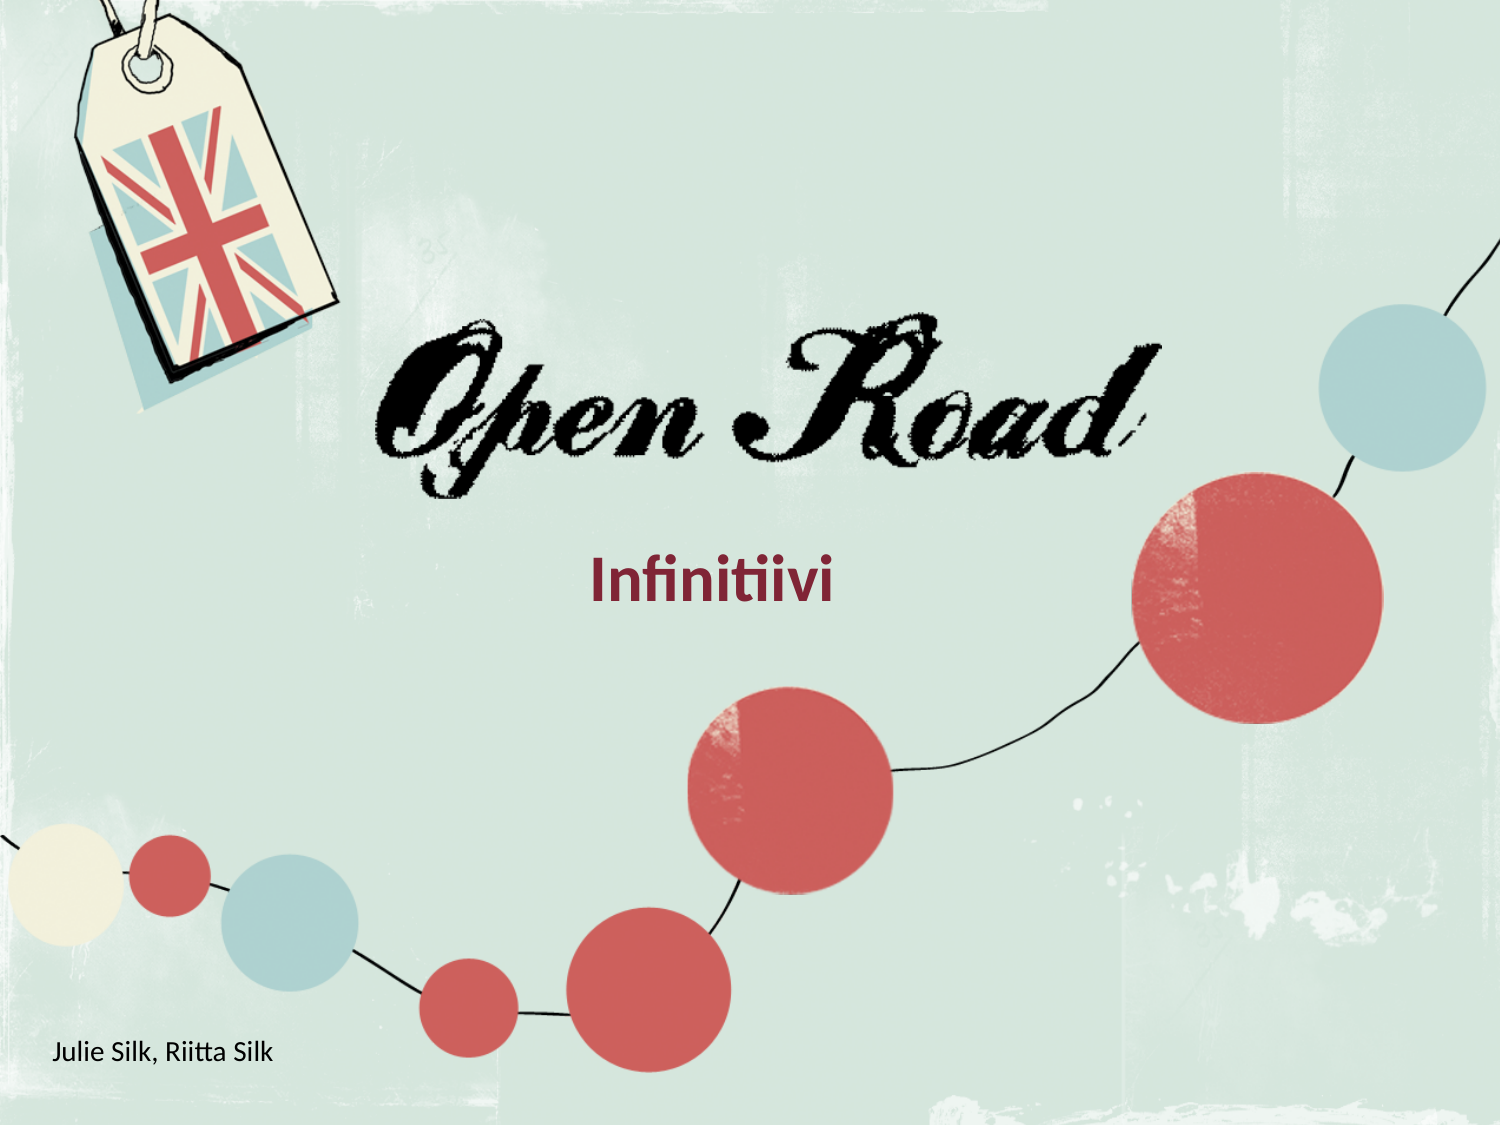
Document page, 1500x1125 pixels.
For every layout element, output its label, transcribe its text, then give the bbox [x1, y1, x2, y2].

picture [0, 0, 1500, 1125]
text_box Infinitiivi [0, 527, 1426, 623]
title [112, 99, 1388, 288]
text_box Julie Silk, Riitta Silk [37, 1024, 1476, 1076]
